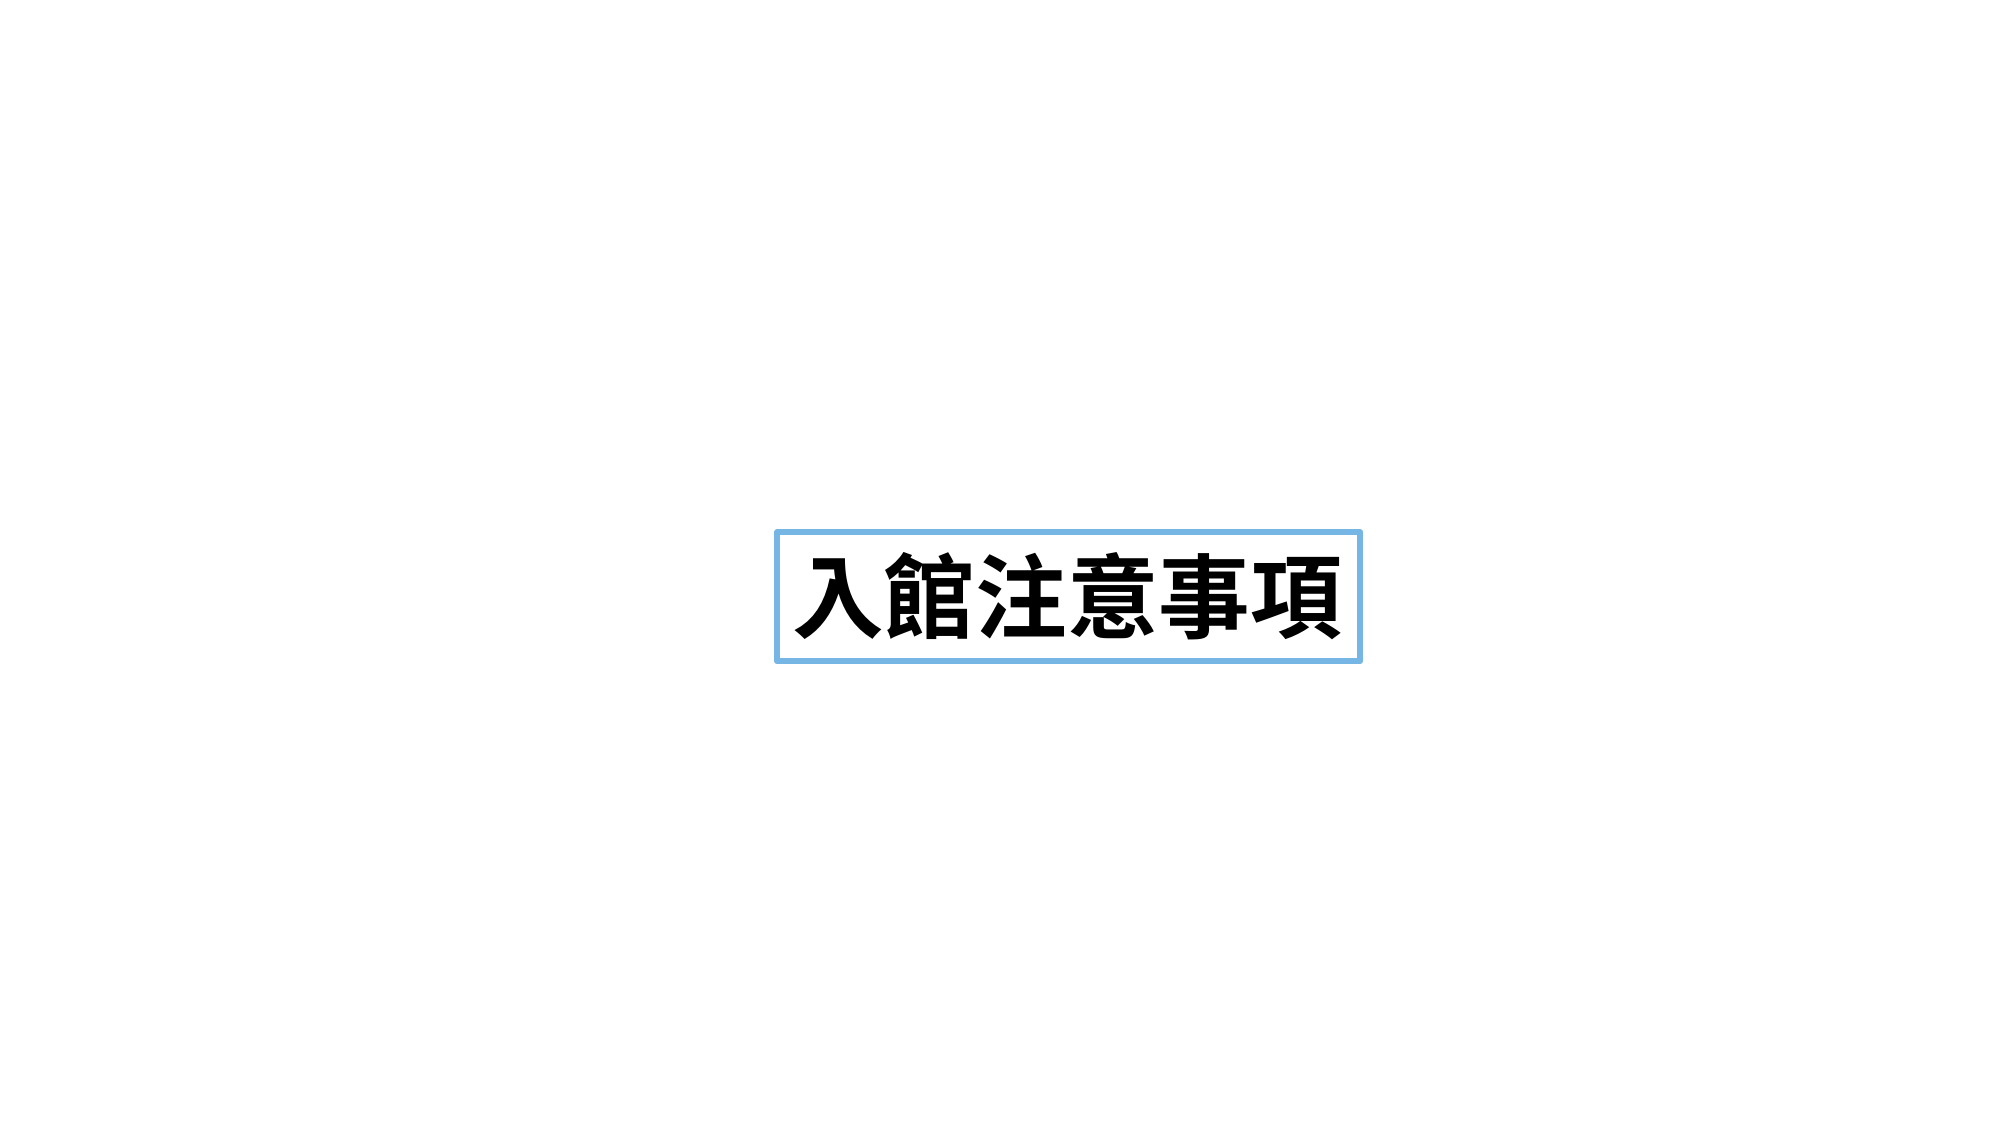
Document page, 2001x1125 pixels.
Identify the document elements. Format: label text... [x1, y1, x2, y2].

text_box 入館注意事項 [777, 532, 1361, 662]
